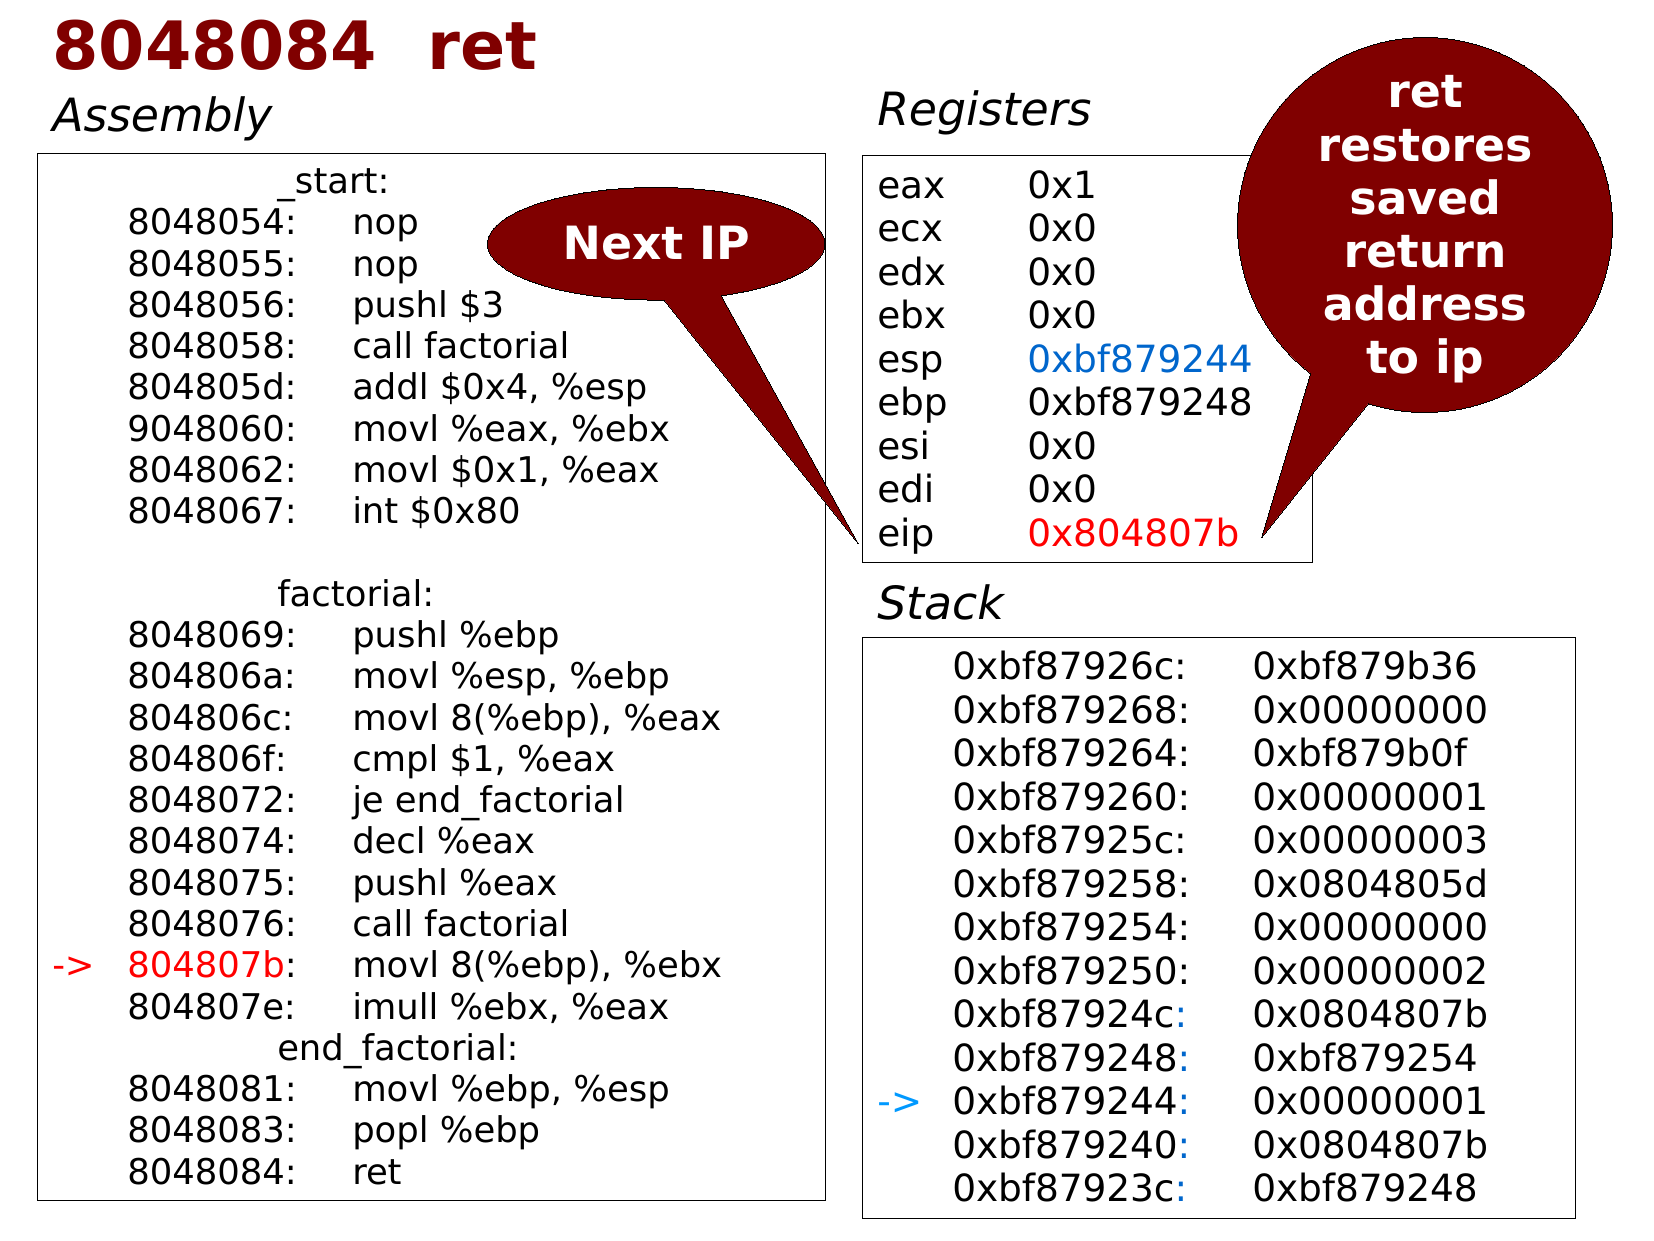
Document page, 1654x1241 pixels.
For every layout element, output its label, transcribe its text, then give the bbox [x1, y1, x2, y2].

text_box Next IP [487, 187, 859, 544]
text_box ret restores saved return address to ip [1237, 37, 1613, 538]
text_box Registers [862, 75, 1126, 144]
text_box _start: 8048054: nop 8048055: nop 8048056: pushl $3 8048058: call factorial 804805d: addl $0x4, %esp 9048060: movl %eax, %ebx 8048062: movl $0x1, %eax 8048067: int $0x80 factorial: 8048069: pushl %ebp 804806a: movl %esp, %ebp 804806c: movl 8(%ebp), %eax 804806f: cmpl $1, %eax 8048072: je end_factorial 8048074: decl %eax 8048075: pushl %eax 8048076: call factorial -> 804807b: movl 8(%ebp), %ebx 804807e: imull %ebx, %eax end_factorial: 8048081: movl %ebp, %esp 8048083: popl %ebp 8048084: ret [37, 153, 826, 1201]
text_box Stack [862, 569, 1051, 638]
text_box 8048084 ret [37, 0, 1388, 93]
text_box Assembly [37, 81, 301, 151]
text_box eax 0x1 ecx 0x0 edx 0x0 ebx 0x0 esp 0xbf879244 ebp 0xbf879248 esi 0x0 edi 0x0 eip 0x804807b [862, 155, 1313, 563]
text_box 0xbf87926c: 0xbf879b36 0xbf879268: 0x00000000 0xbf879264: 0xbf879b0f 0xbf879260: 0x00000001 0xbf87925c: 0x00000003 0xbf879258: 0x0804805d 0xbf879254: 0x00000000 0xbf879250: 0x00000002 0xbf87924c: 0x0804807b 0xbf879248: 0xbf879254 -> 0xbf879244: 0x00000001 0xbf879240: 0x0804807b 0xbf87923c: 0xbf879248 [862, 637, 1576, 1219]
